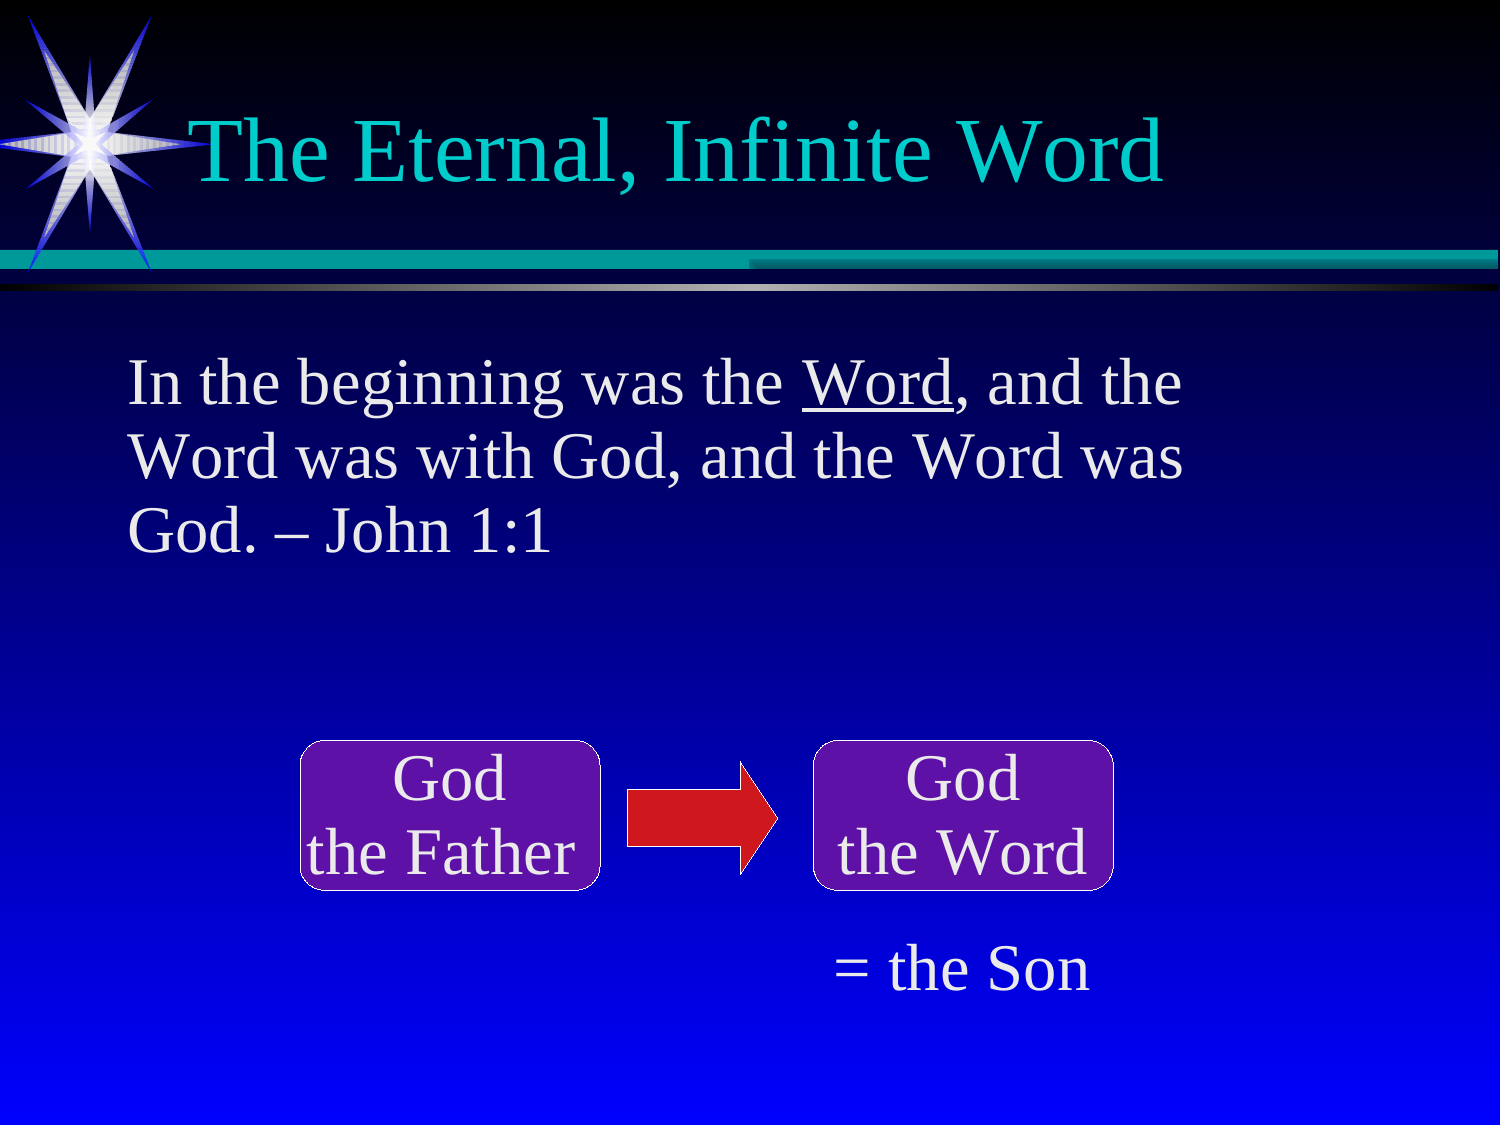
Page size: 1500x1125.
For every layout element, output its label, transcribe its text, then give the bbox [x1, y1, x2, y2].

text_box æ [135, 246, 144, 251]
text_box God the Father [300, 740, 601, 891]
text_box = the Son [819, 923, 1157, 1013]
text_box In the beginning was the Word, and the Word was with God, and the Word was God. – John 1:1 [112, 337, 1276, 575]
text_box æ [135, 37, 144, 42]
text_box æ [36, 246, 44, 251]
text_box [627, 761, 778, 875]
text_box æ [35, 37, 44, 42]
text_box God the Word [813, 740, 1114, 891]
title The Eternal, Infinite Word [187, 56, 1463, 244]
